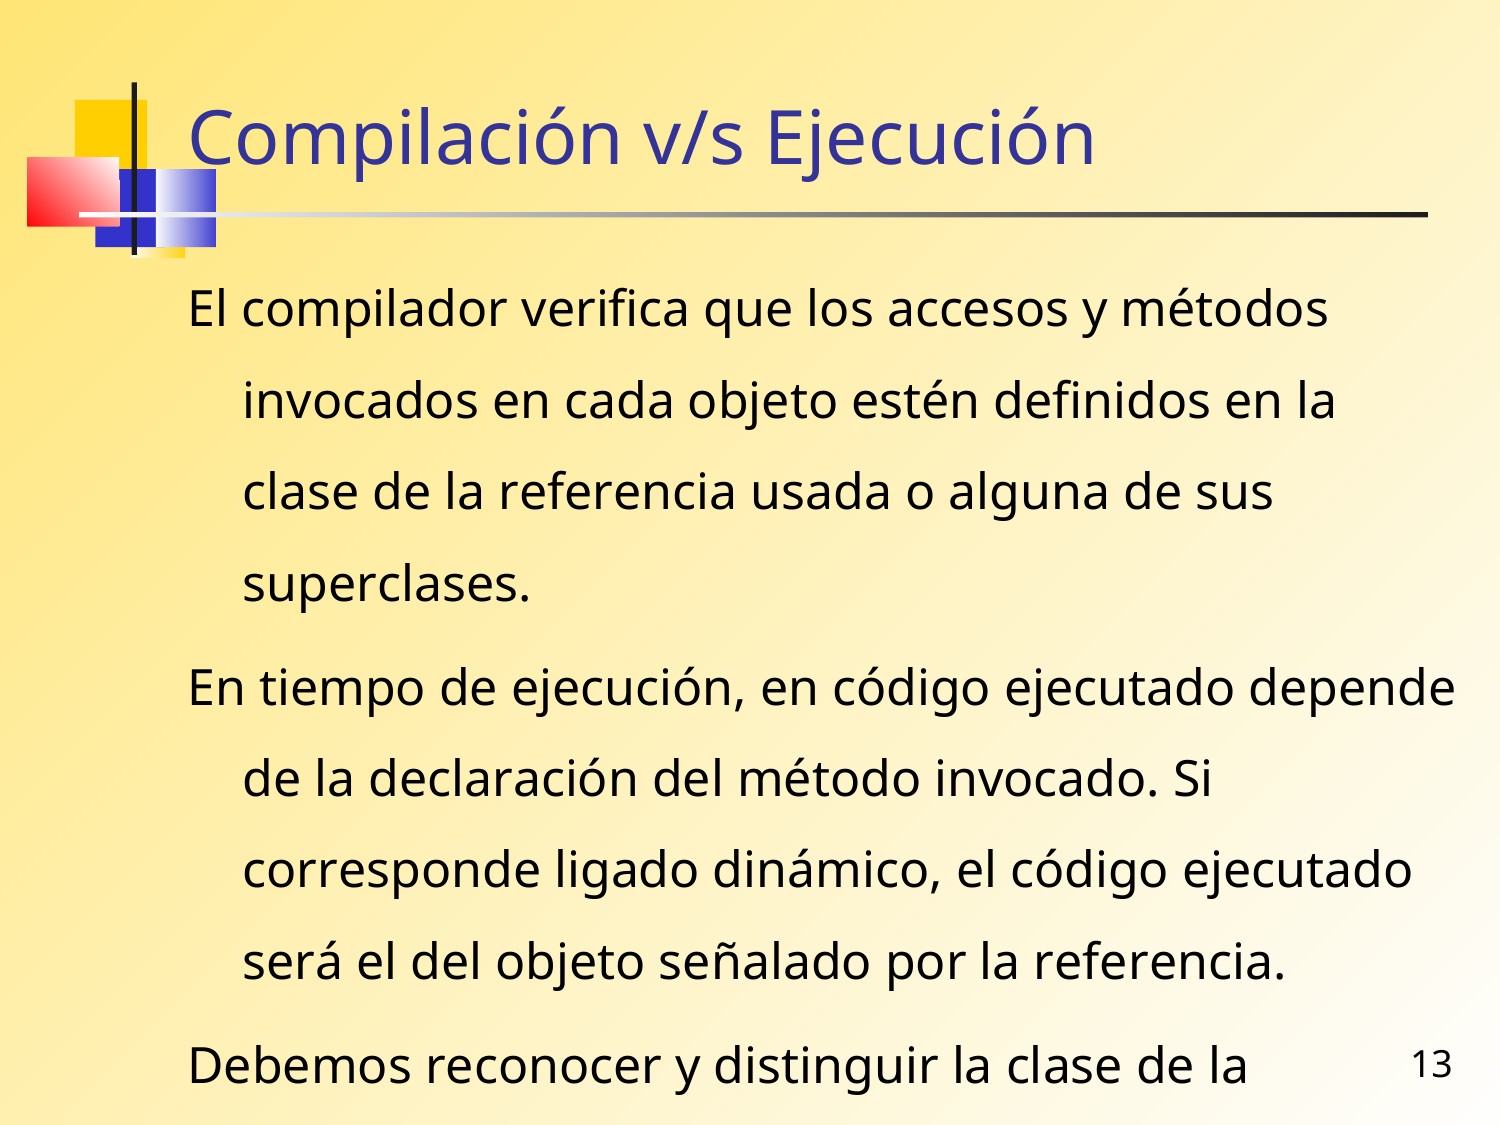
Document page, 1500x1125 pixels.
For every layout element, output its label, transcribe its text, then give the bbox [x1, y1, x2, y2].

title Compilación v/s Ejecución [187, 44, 1465, 192]
list El compilador verifica que los accesos y métodos invocados en cada objeto estén definidos en la clase de la referencia usada o alguna de sus superclases. En tiempo de ejecución, en código ejecutado depende de la declaración del método invocado. Si corresponde ligado dinámico, el código ejecutado será el del objeto señalado por la referencia. Debemos reconocer y distinguir la clase de la referencia y la clase del objeto asignado a la referencia. [187, 249, 1462, 1079]
